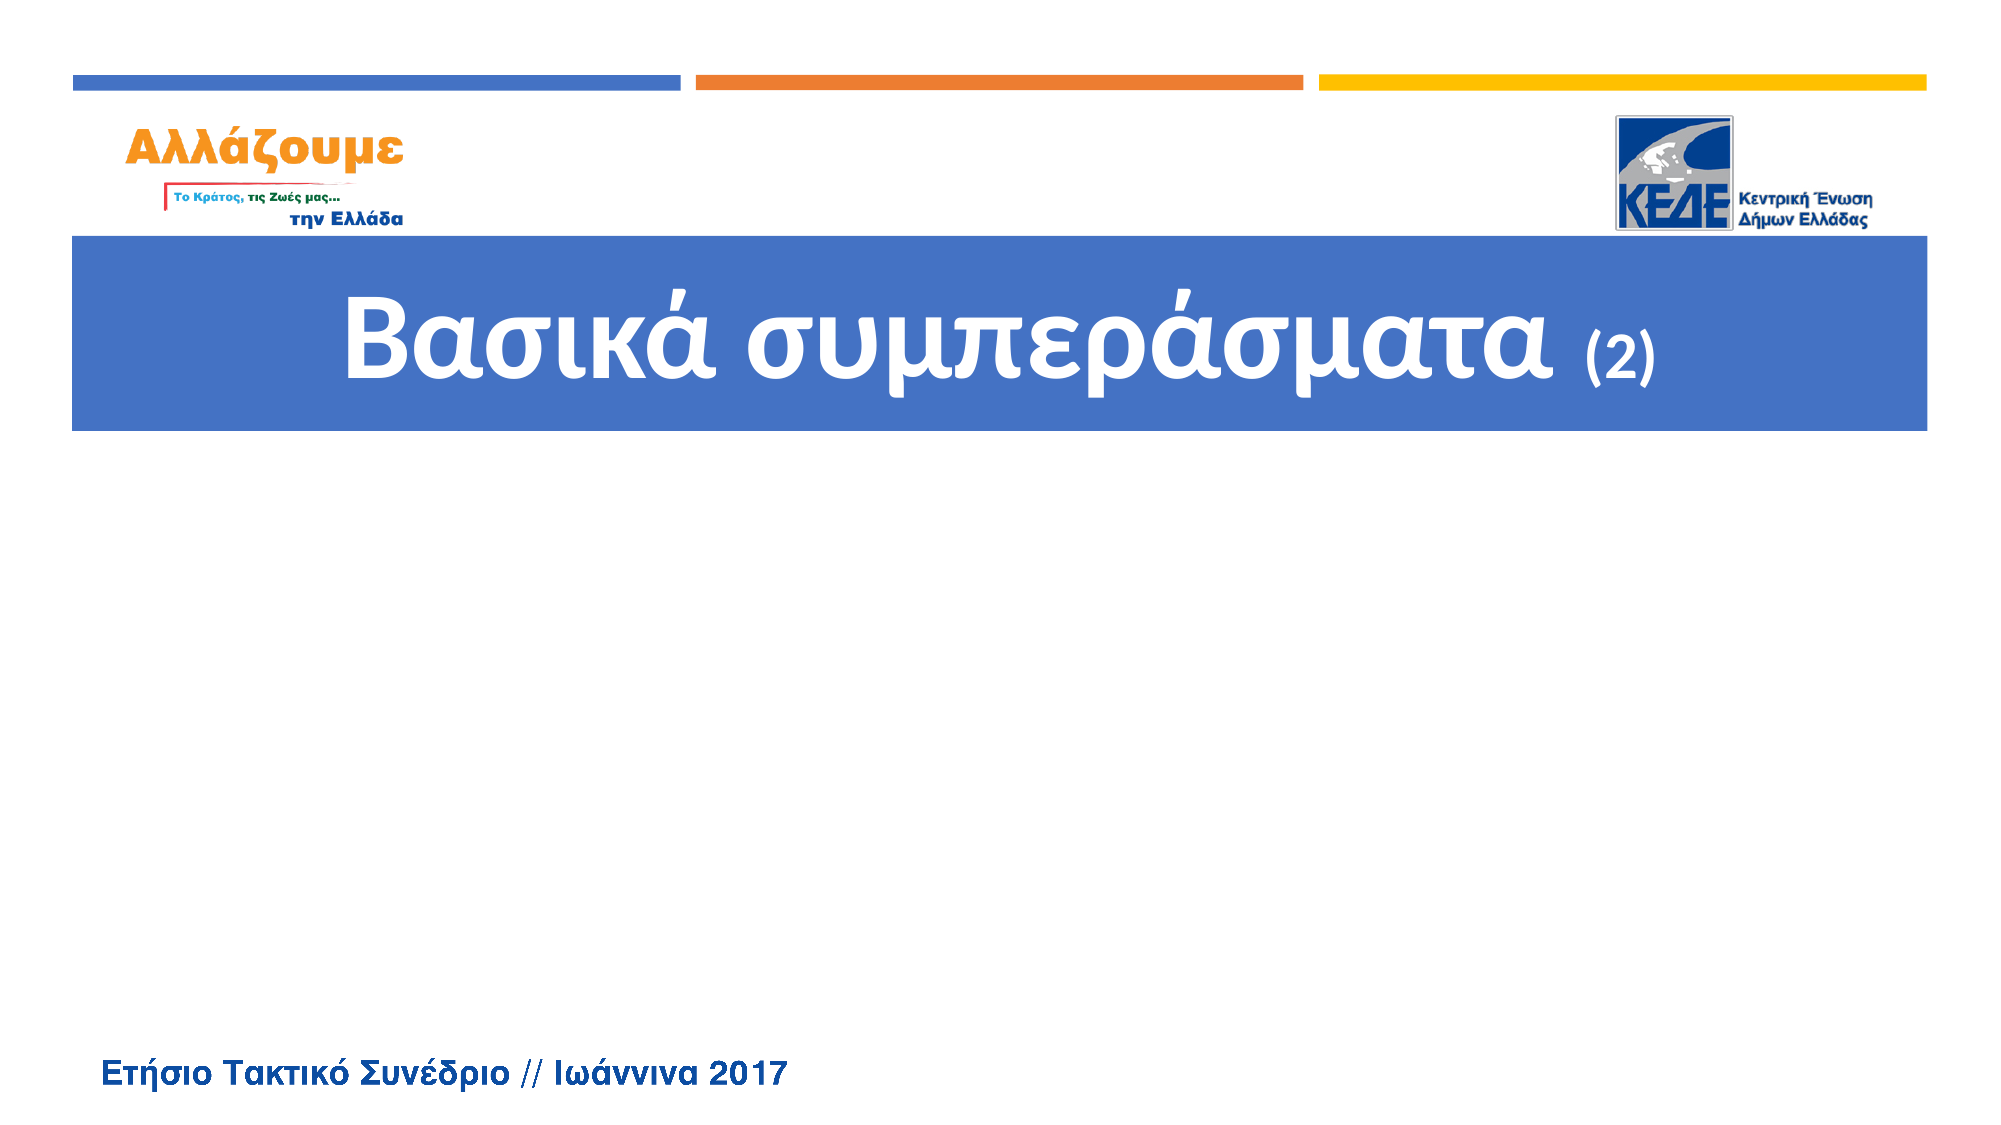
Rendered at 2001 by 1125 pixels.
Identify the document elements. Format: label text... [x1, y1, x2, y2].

title Βασικά συμπεράσματα (2) [95, 246, 1905, 392]
picture [47, 431, 1955, 1122]
picture [95, 114, 435, 235]
picture [1611, 108, 1879, 235]
